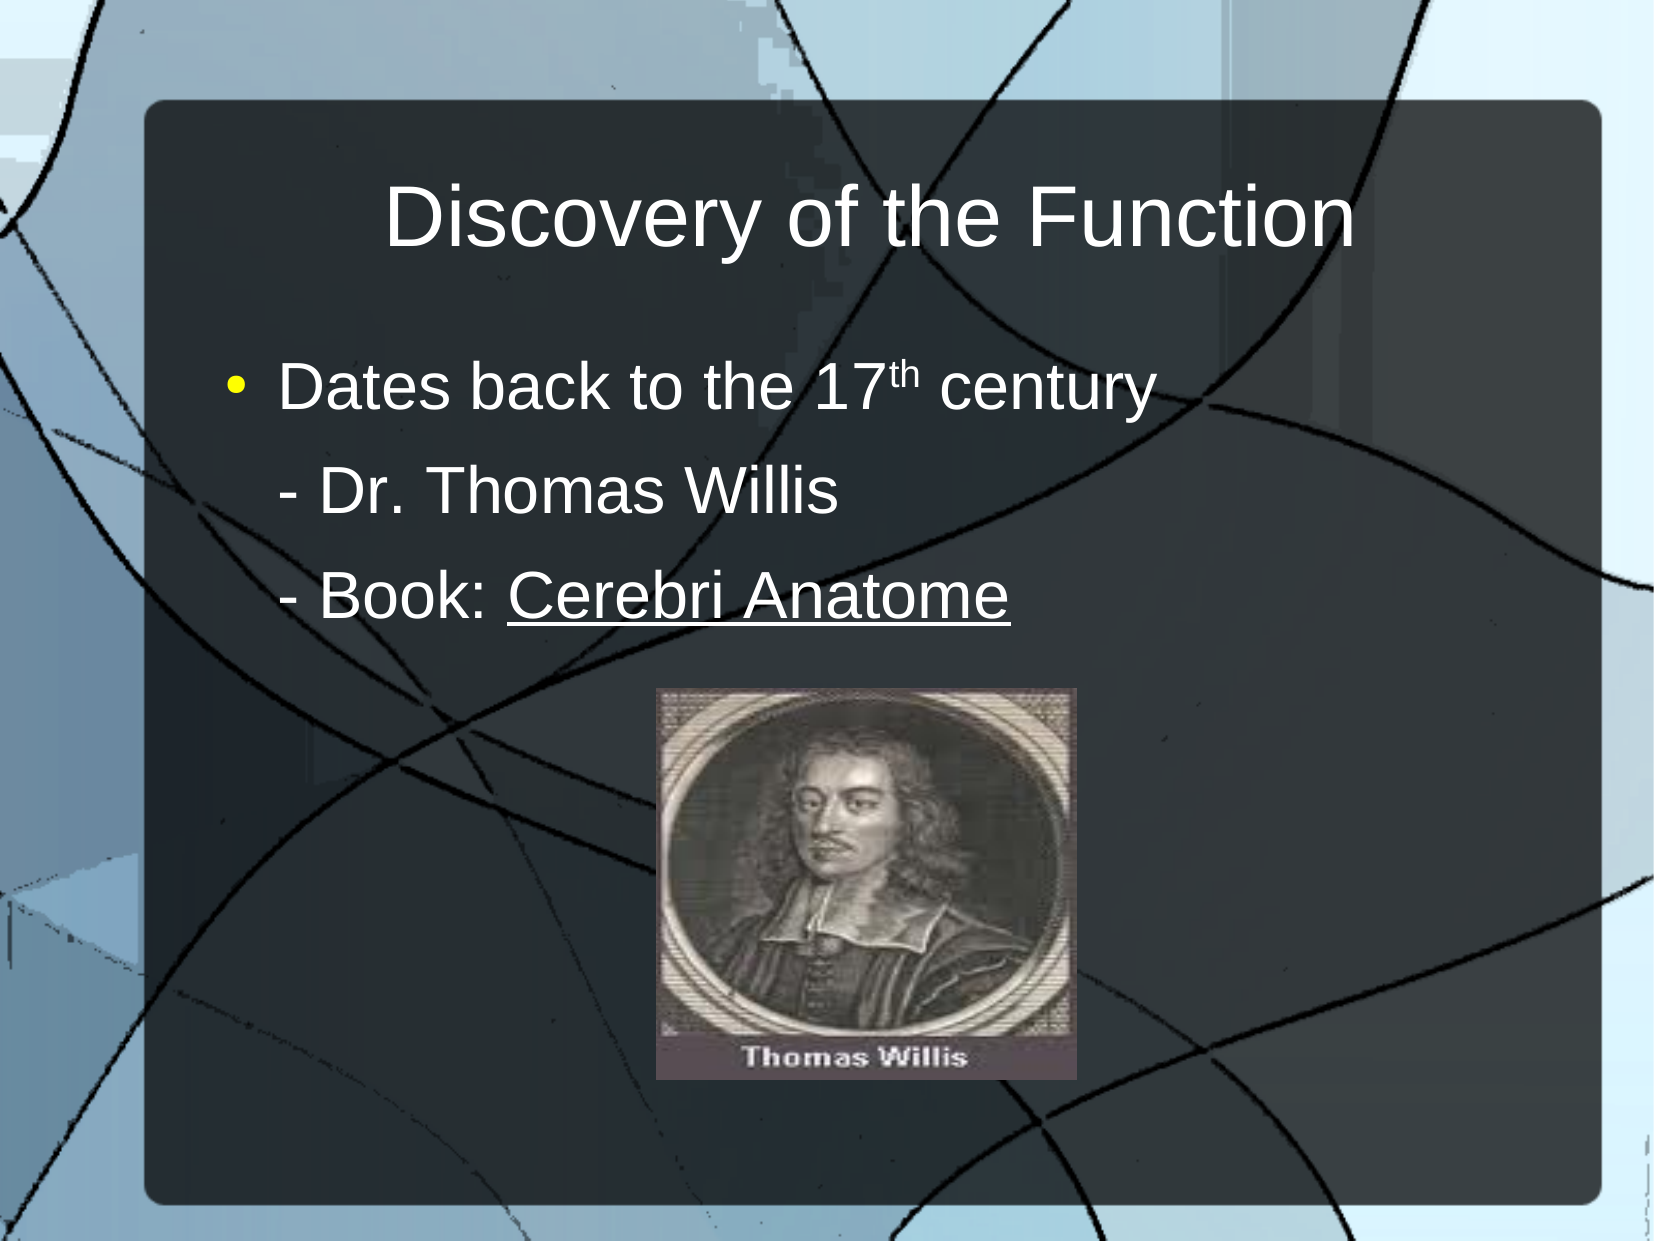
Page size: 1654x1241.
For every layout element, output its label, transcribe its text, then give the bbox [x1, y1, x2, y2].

title Discovery of the Function [159, 108, 1583, 325]
list Dates back to the 17th century - Dr. Thomas Willis - Book: Cerebri Anatome [206, 349, 1571, 1034]
picture [0, 0, 1654, 1241]
